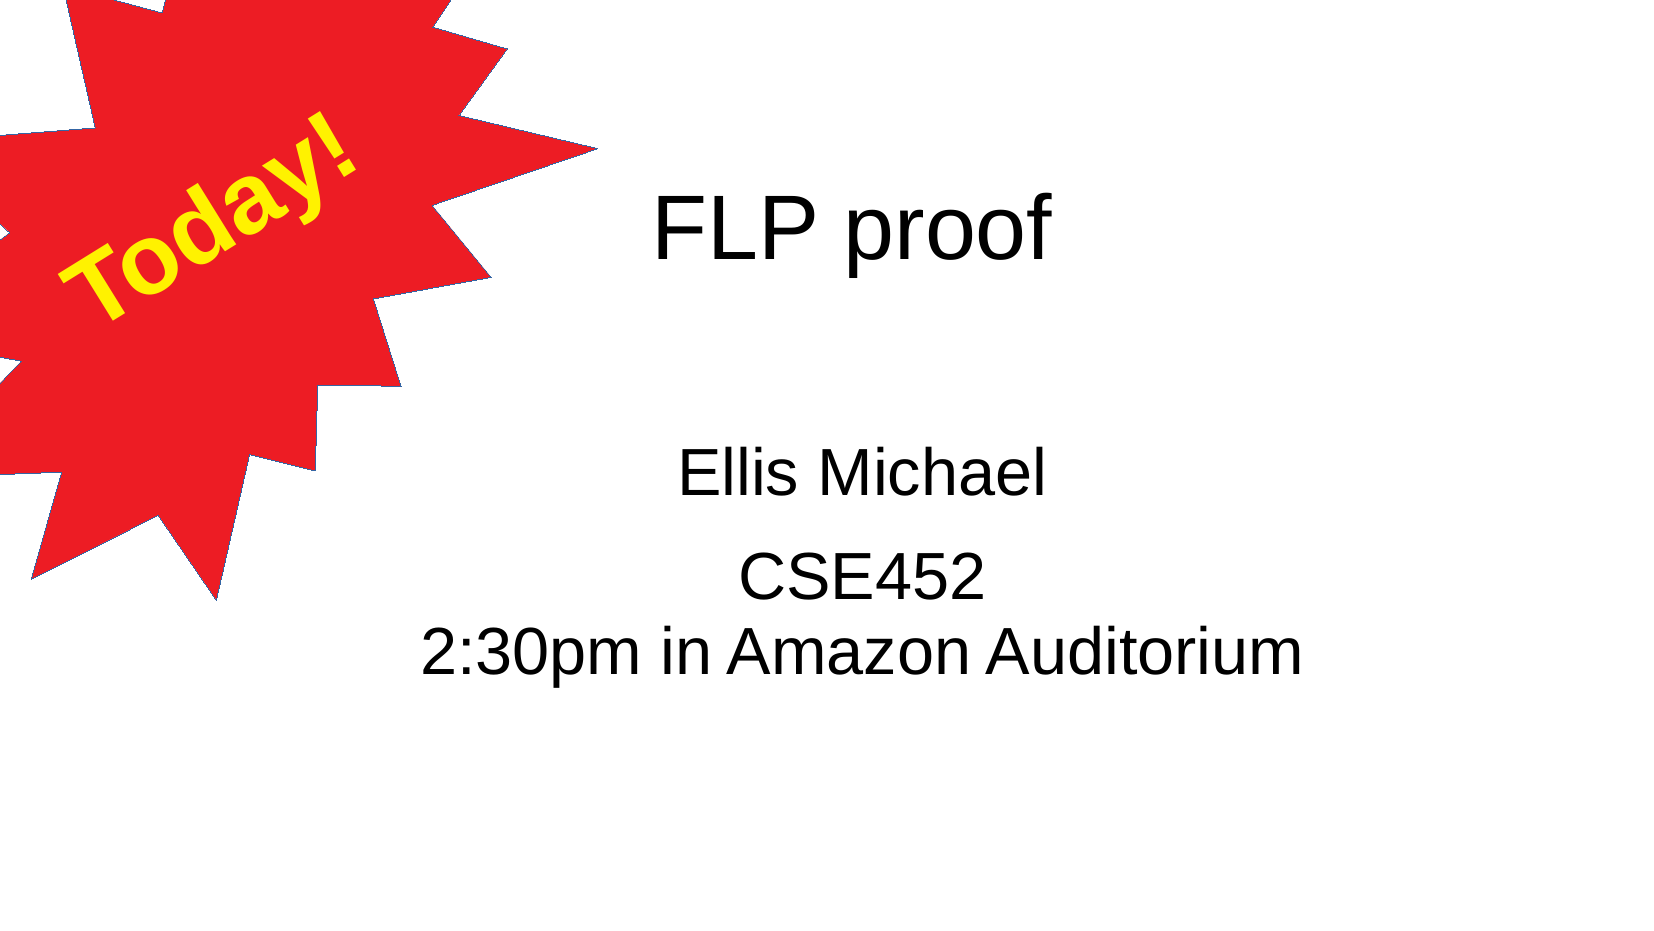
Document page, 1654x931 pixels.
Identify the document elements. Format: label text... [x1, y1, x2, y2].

list Ellis Michael CSE452 2:30pm in Amazon Auditorium [82, 330, 1571, 870]
title FLP proof [374, 150, 1571, 306]
text_box Today! [0, 0, 598, 601]
